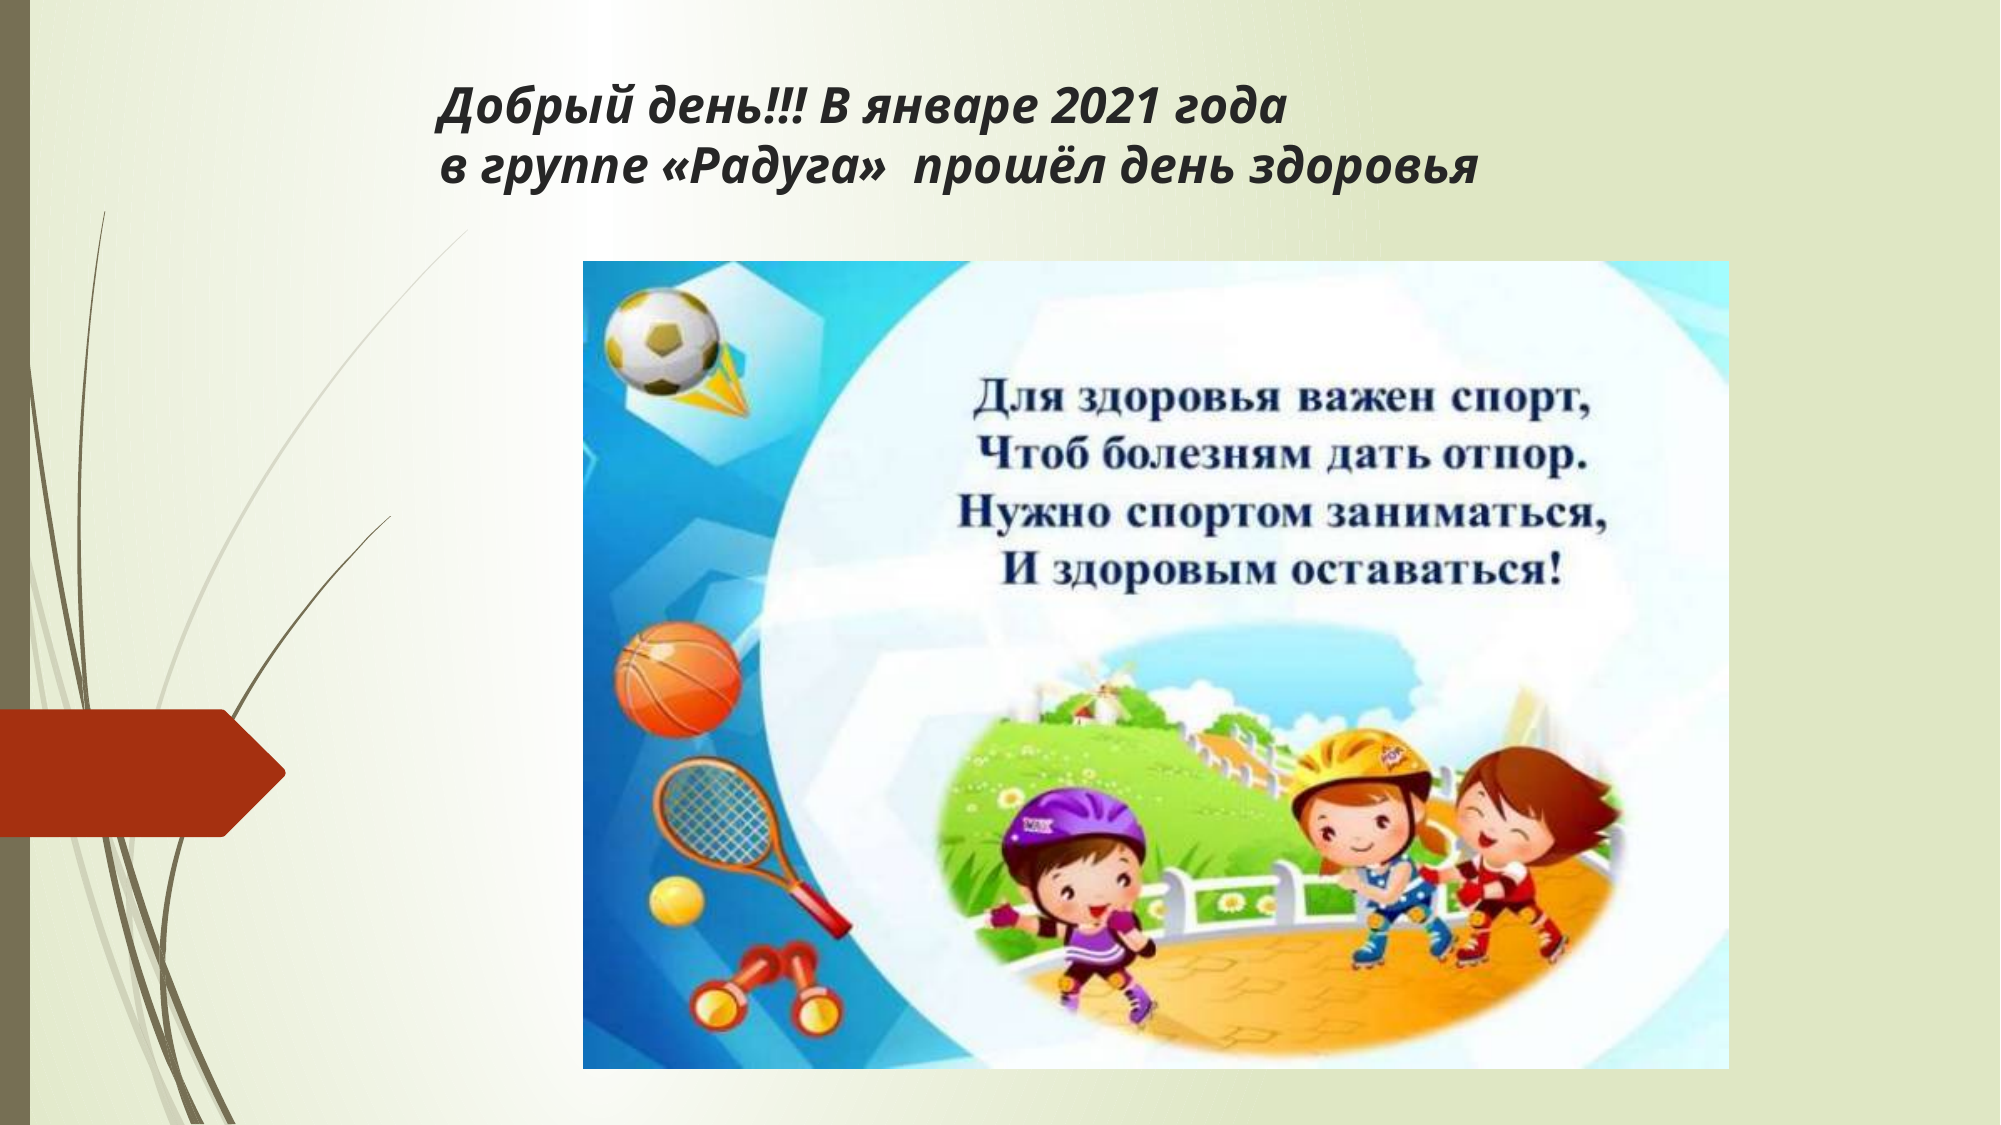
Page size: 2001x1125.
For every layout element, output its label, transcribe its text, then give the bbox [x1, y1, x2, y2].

title Добрый день!!! В январе 2021 года в группе «Радуга» прошёл день здоровья [424, 58, 1888, 202]
picture [583, 261, 1729, 1069]
